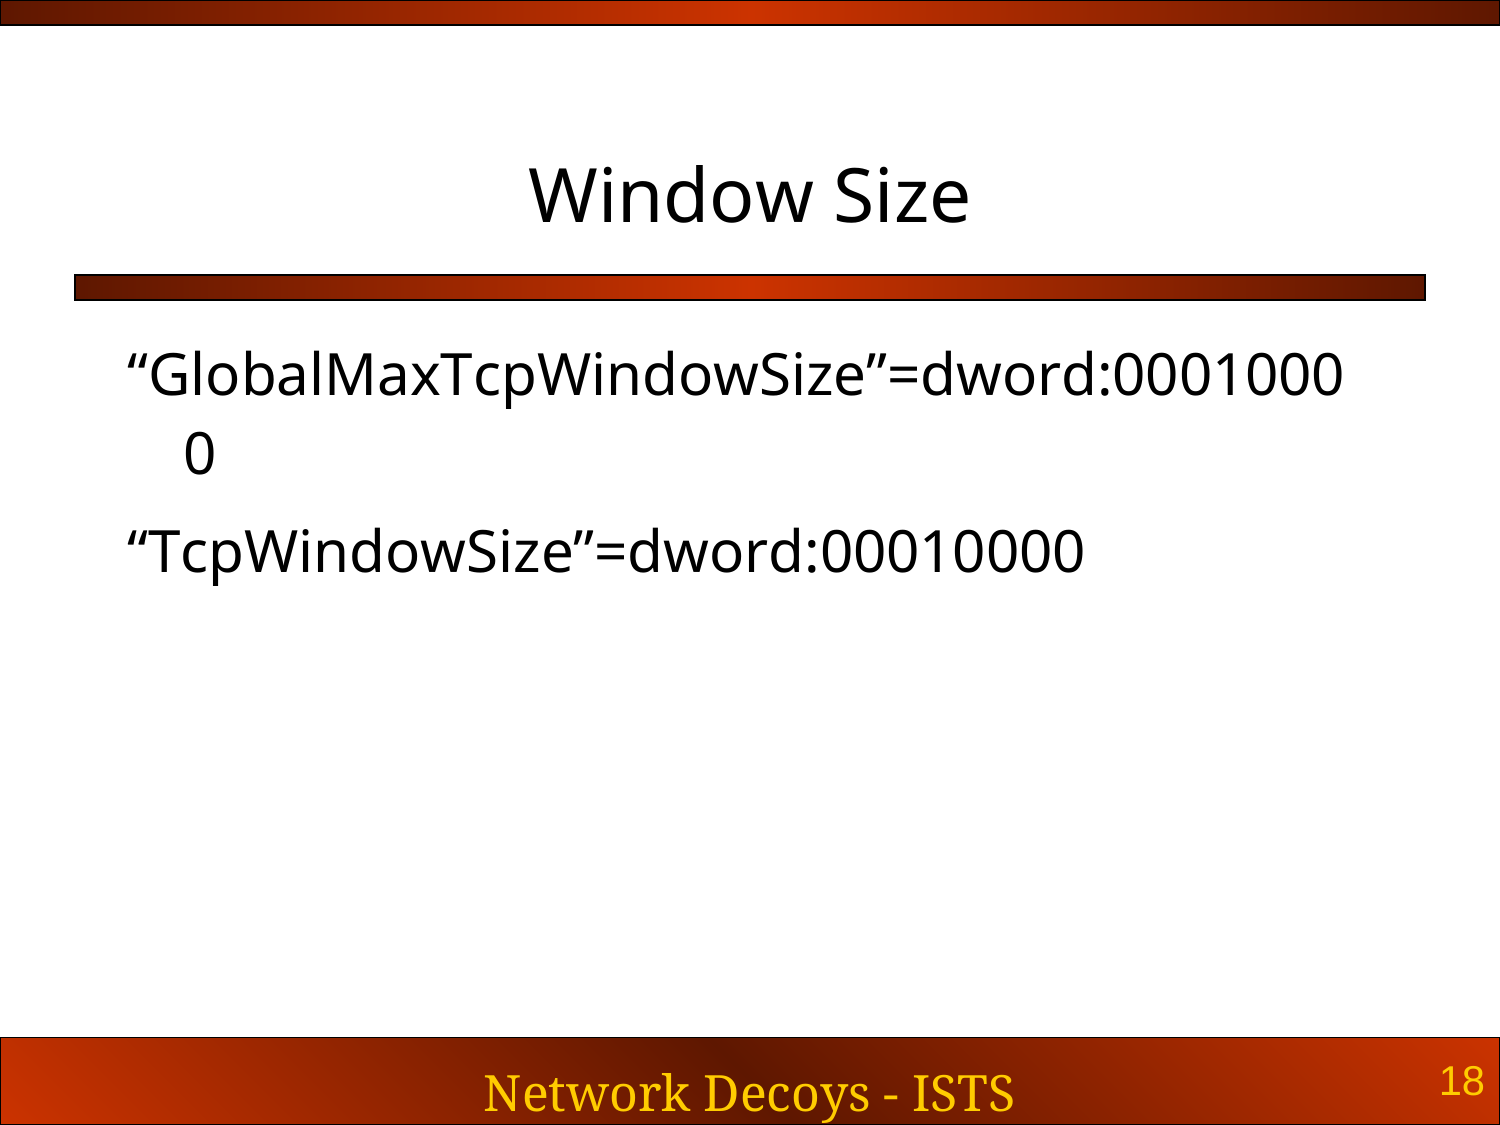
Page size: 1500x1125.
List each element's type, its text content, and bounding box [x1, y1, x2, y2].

list “GlobalMaxTcpWindowSize”=dword:00010000 “TcpWindowSize”=dword:00010000 [112, 324, 1388, 1001]
title Window Size [112, 99, 1388, 288]
